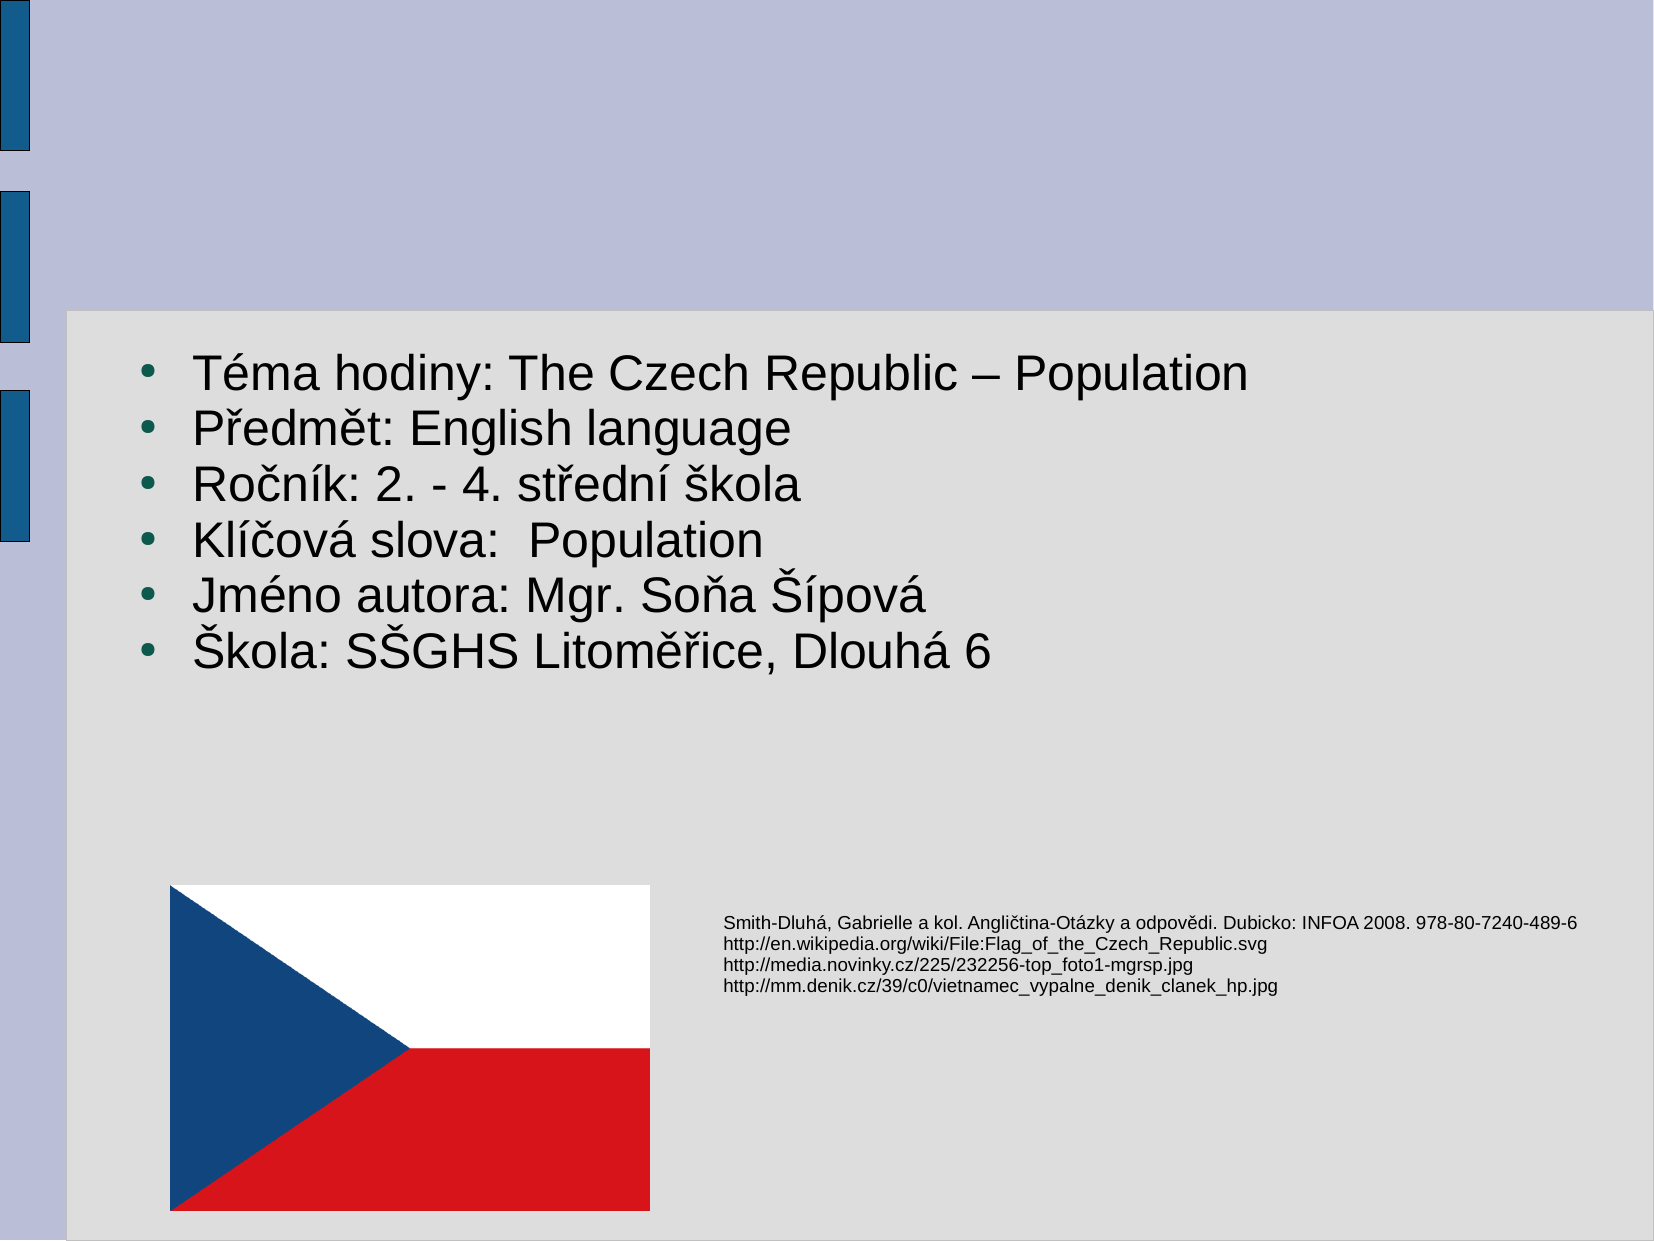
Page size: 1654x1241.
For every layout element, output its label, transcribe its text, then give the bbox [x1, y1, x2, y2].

picture [170, 885, 650, 1211]
text_box Smith-Dluhá, Gabrielle a kol. Angličtina-Otázky a odpovědi. Dubicko: INFOA 2008. 978-80-7240-489-6 http://en.wikipedia.org/wiki/File:Flag_of_the_Czech_Republic.svg http://media.novinky.cz/225/232256-top_foto1-mgrsp.jpg http://mm.denik.cz/39/c0/vietnamec_vypalne_denik_clanek_hp.jpg [708, 863, 1614, 1045]
list Téma hodiny: The Czech Republic – Population Předmět: English language Ročník: 2. - 4. střední škola Klíčová slova: Population Jméno autora: Mgr. Soňa Šípová Škola: SŠGHS Litoměřice, Dlouhá 6 [121, 344, 1534, 1127]
